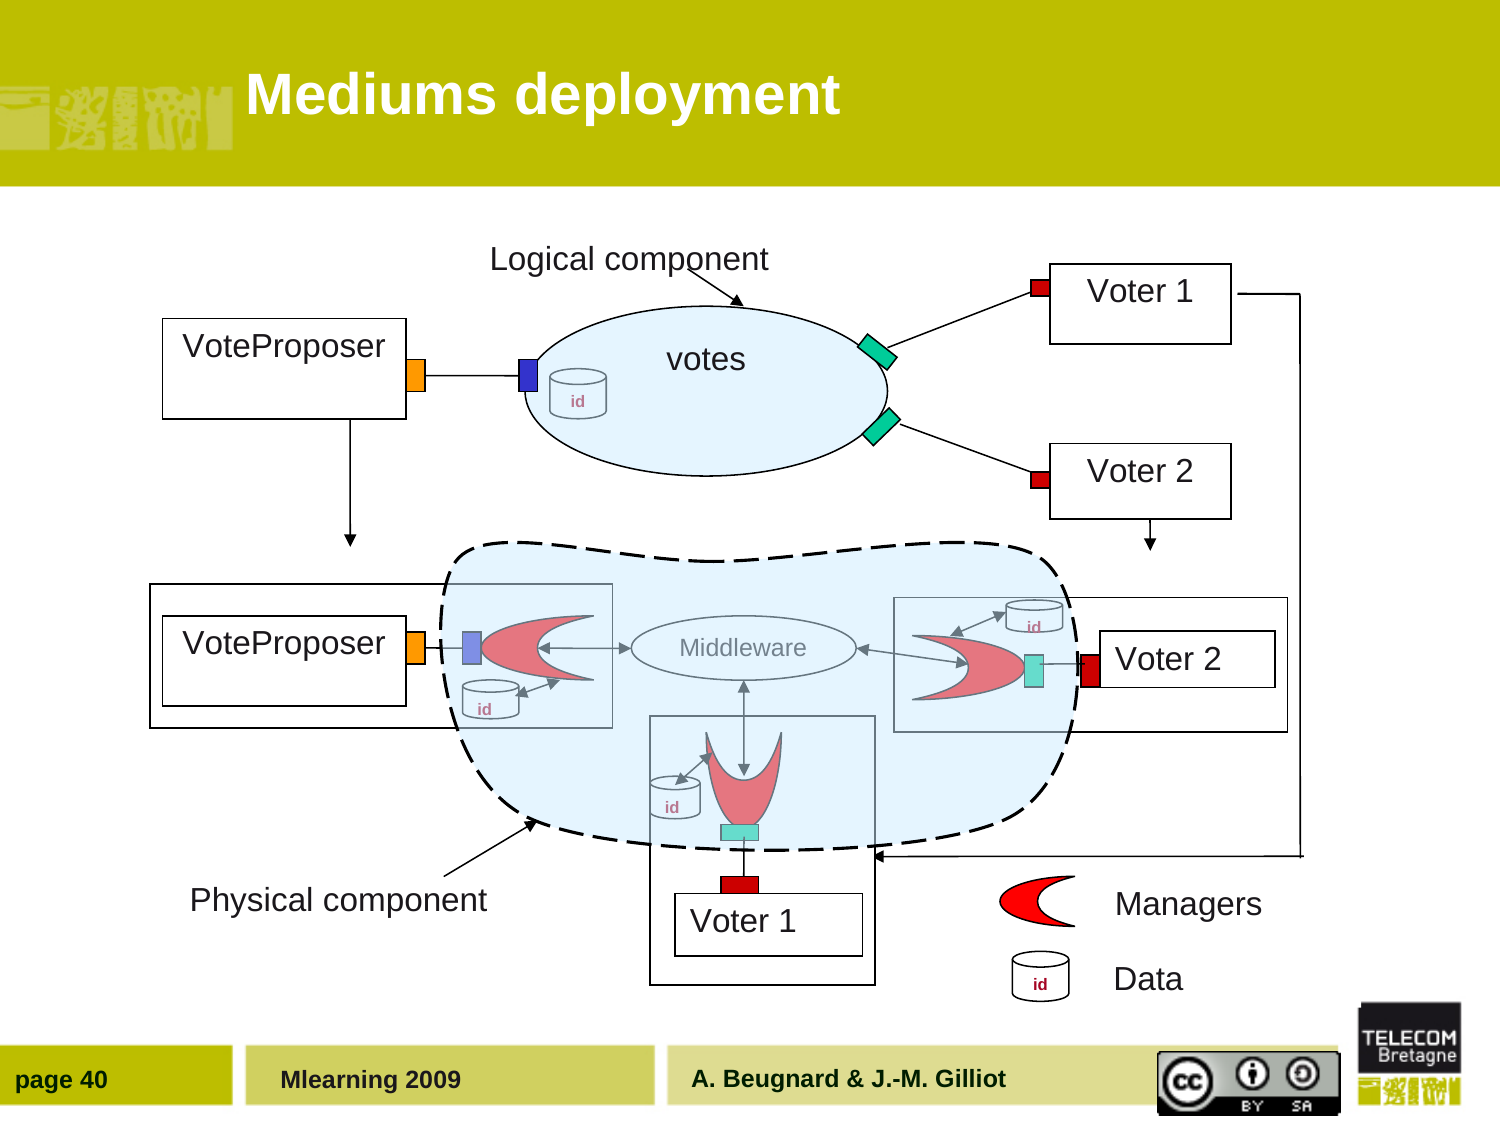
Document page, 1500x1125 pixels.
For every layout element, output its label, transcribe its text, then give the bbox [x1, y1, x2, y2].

text_box Logical component [474, 231, 894, 280]
text_box VoteProposer [162, 318, 407, 419]
text_box Managers [1099, 876, 1306, 939]
text_box Voter 2 [1099, 631, 1275, 688]
picture [0, 0, 1500, 1125]
text_box [999, 876, 1076, 927]
text_box Data [1098, 951, 1362, 1008]
text_box Voter 1 [1049, 263, 1232, 344]
text_box Voter 1 [674, 893, 863, 957]
title Mediums deployment [245, 23, 1459, 166]
text_box [406, 359, 426, 392]
text_box VoteProposer [162, 615, 407, 707]
text_box votes [525, 306, 888, 477]
text_box Physical component [174, 872, 594, 921]
text_box [150, 542, 1288, 986]
text_box [518, 359, 538, 392]
text_box Voter 2 [1049, 443, 1232, 520]
text_box id [1012, 951, 1069, 1002]
text_box [1031, 279, 1050, 296]
text_box [1031, 472, 1050, 489]
